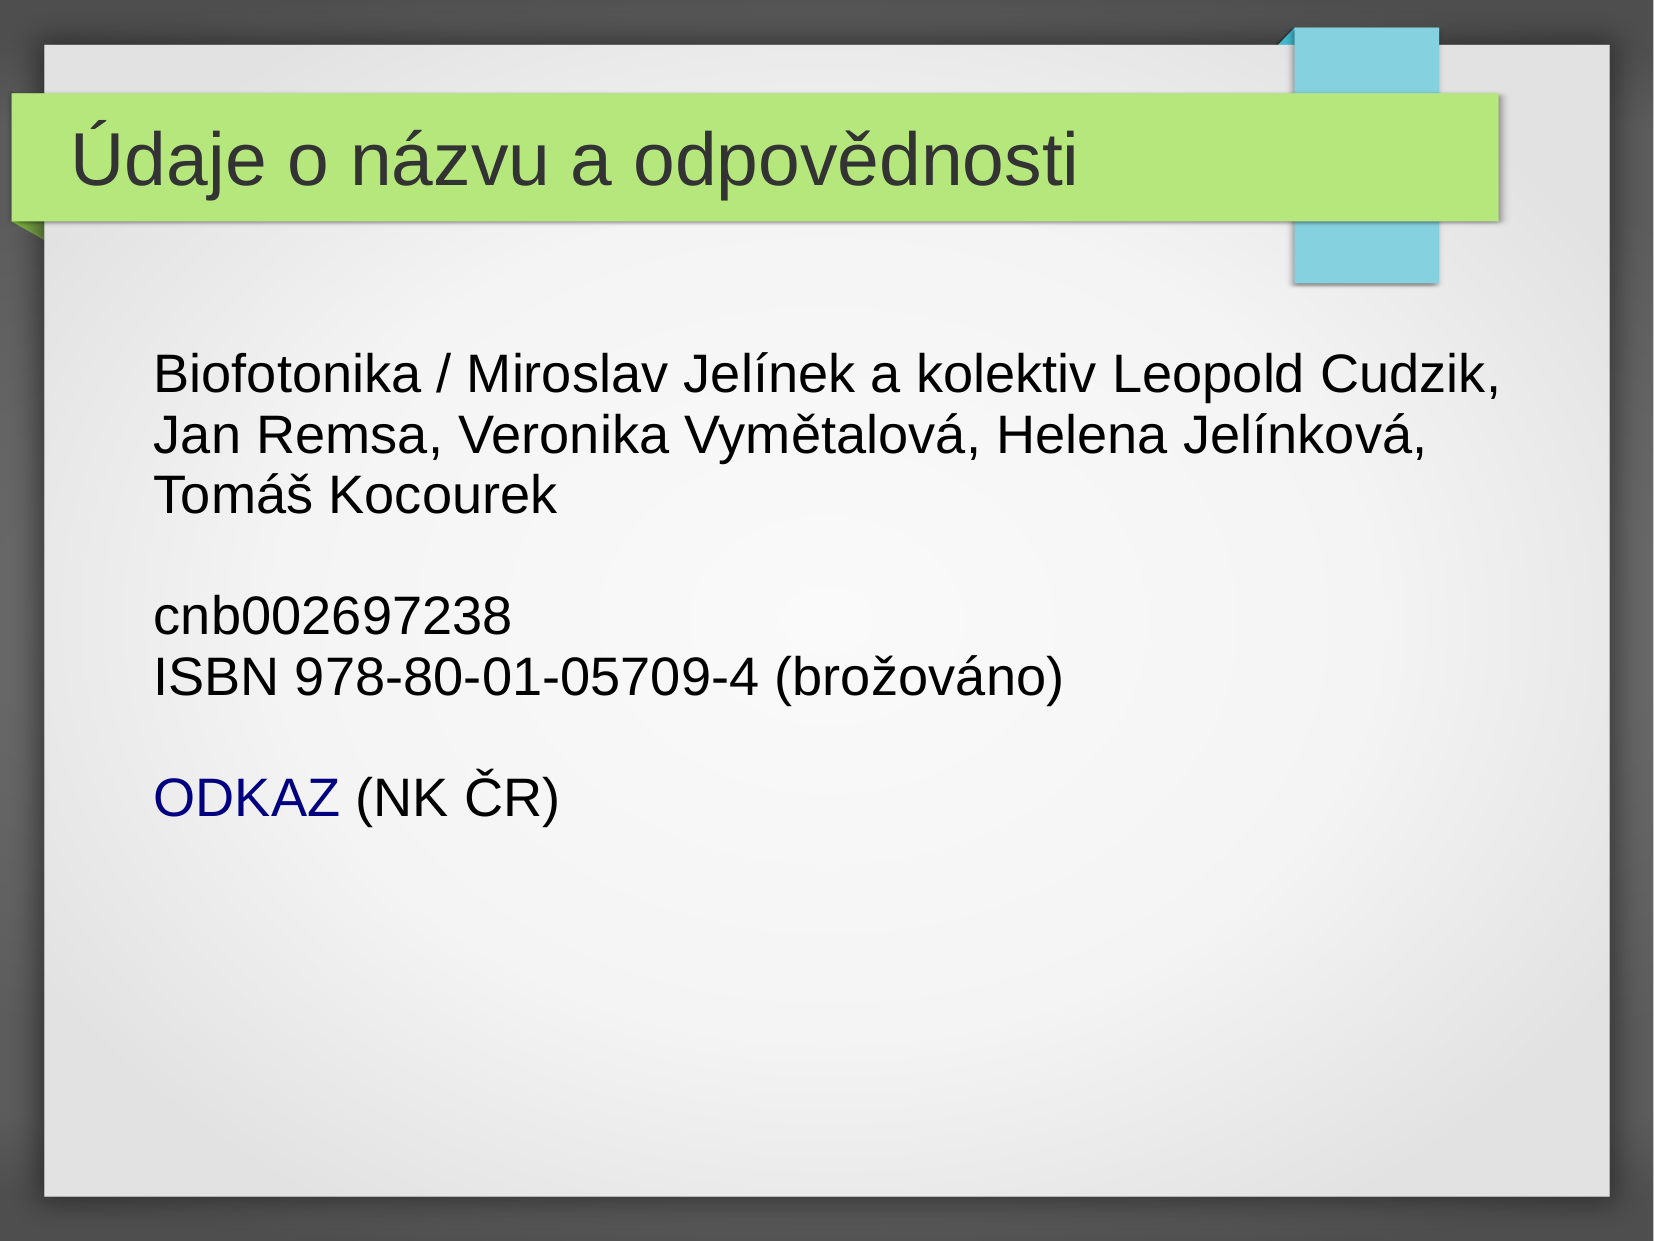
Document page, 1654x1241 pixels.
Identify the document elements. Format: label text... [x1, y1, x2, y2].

picture [0, 0, 1654, 1241]
title Údaje o názvu a odpovědnosti [70, 106, 1229, 213]
list Biofotonika / Miroslav Jelínek a kolektiv Leopold Cudzik, Jan Remsa, Veronika Vymětalová, Helena Jelínková, Tomáš Kocourek cnb002697238 ISBN 978-80-01-05709-4 (brožováno) ODKAZ (NK ČR) [82, 343, 1538, 1063]
